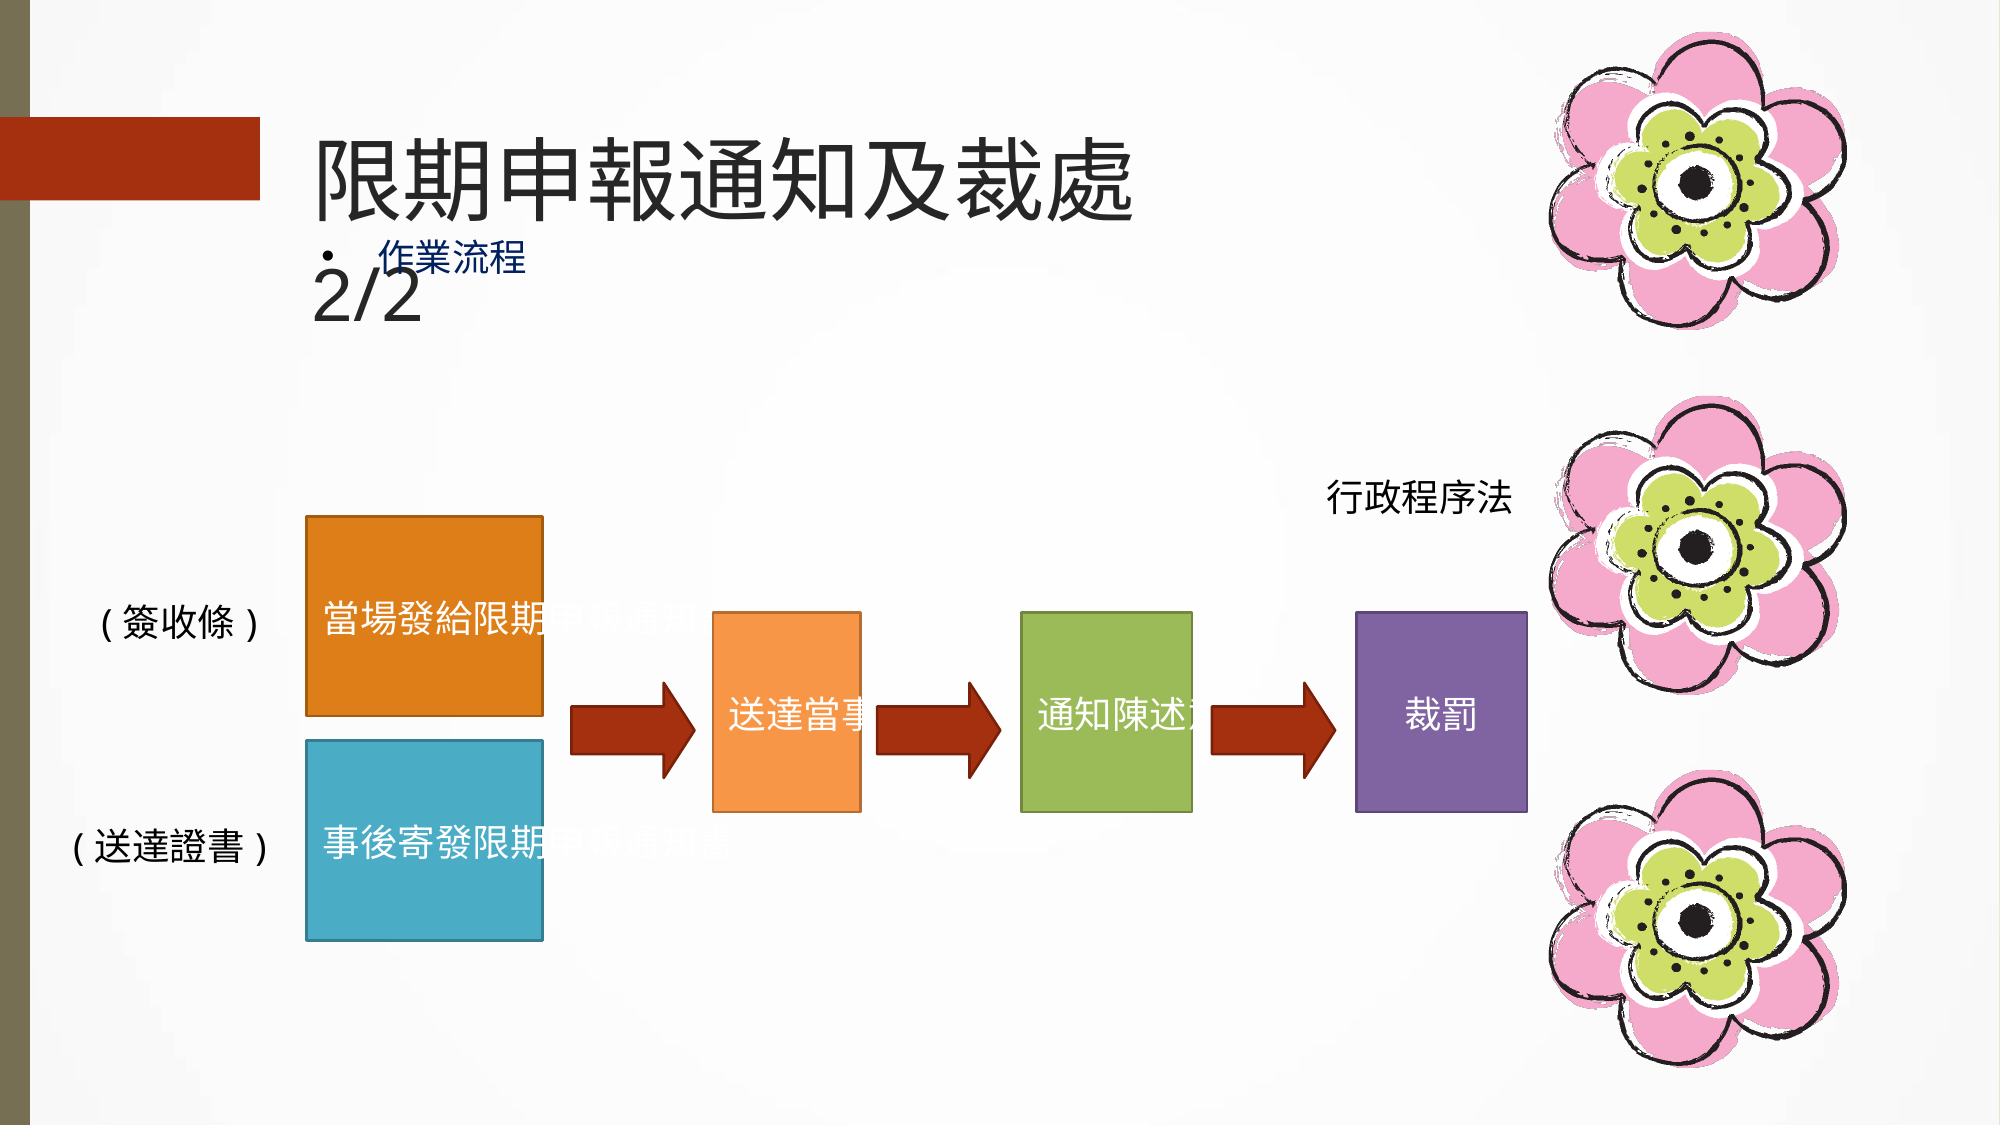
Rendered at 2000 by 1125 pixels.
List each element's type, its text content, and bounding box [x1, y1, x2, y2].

text_box [0, 0, 2000, 1125]
text_box 行政程序法 [1311, 460, 1572, 517]
text_box (簽收條) [86, 585, 307, 647]
text_box 通知陳述意見 [1021, 612, 1193, 813]
picture [1539, 761, 1861, 1083]
text_box 送達當事人 [712, 612, 861, 813]
picture [1539, 387, 1861, 710]
text_box 作業流程 [306, 220, 1559, 327]
text_box 當場發給限期申報通知書 [306, 516, 543, 717]
picture [1539, 23, 1861, 346]
text_box (送達證書) [58, 809, 279, 871]
title 限期申報通知及裁處2/2 [296, 100, 1278, 311]
text_box 裁罰 [1356, 612, 1527, 813]
text_box 事後寄發限期申報通知書 [306, 740, 543, 941]
